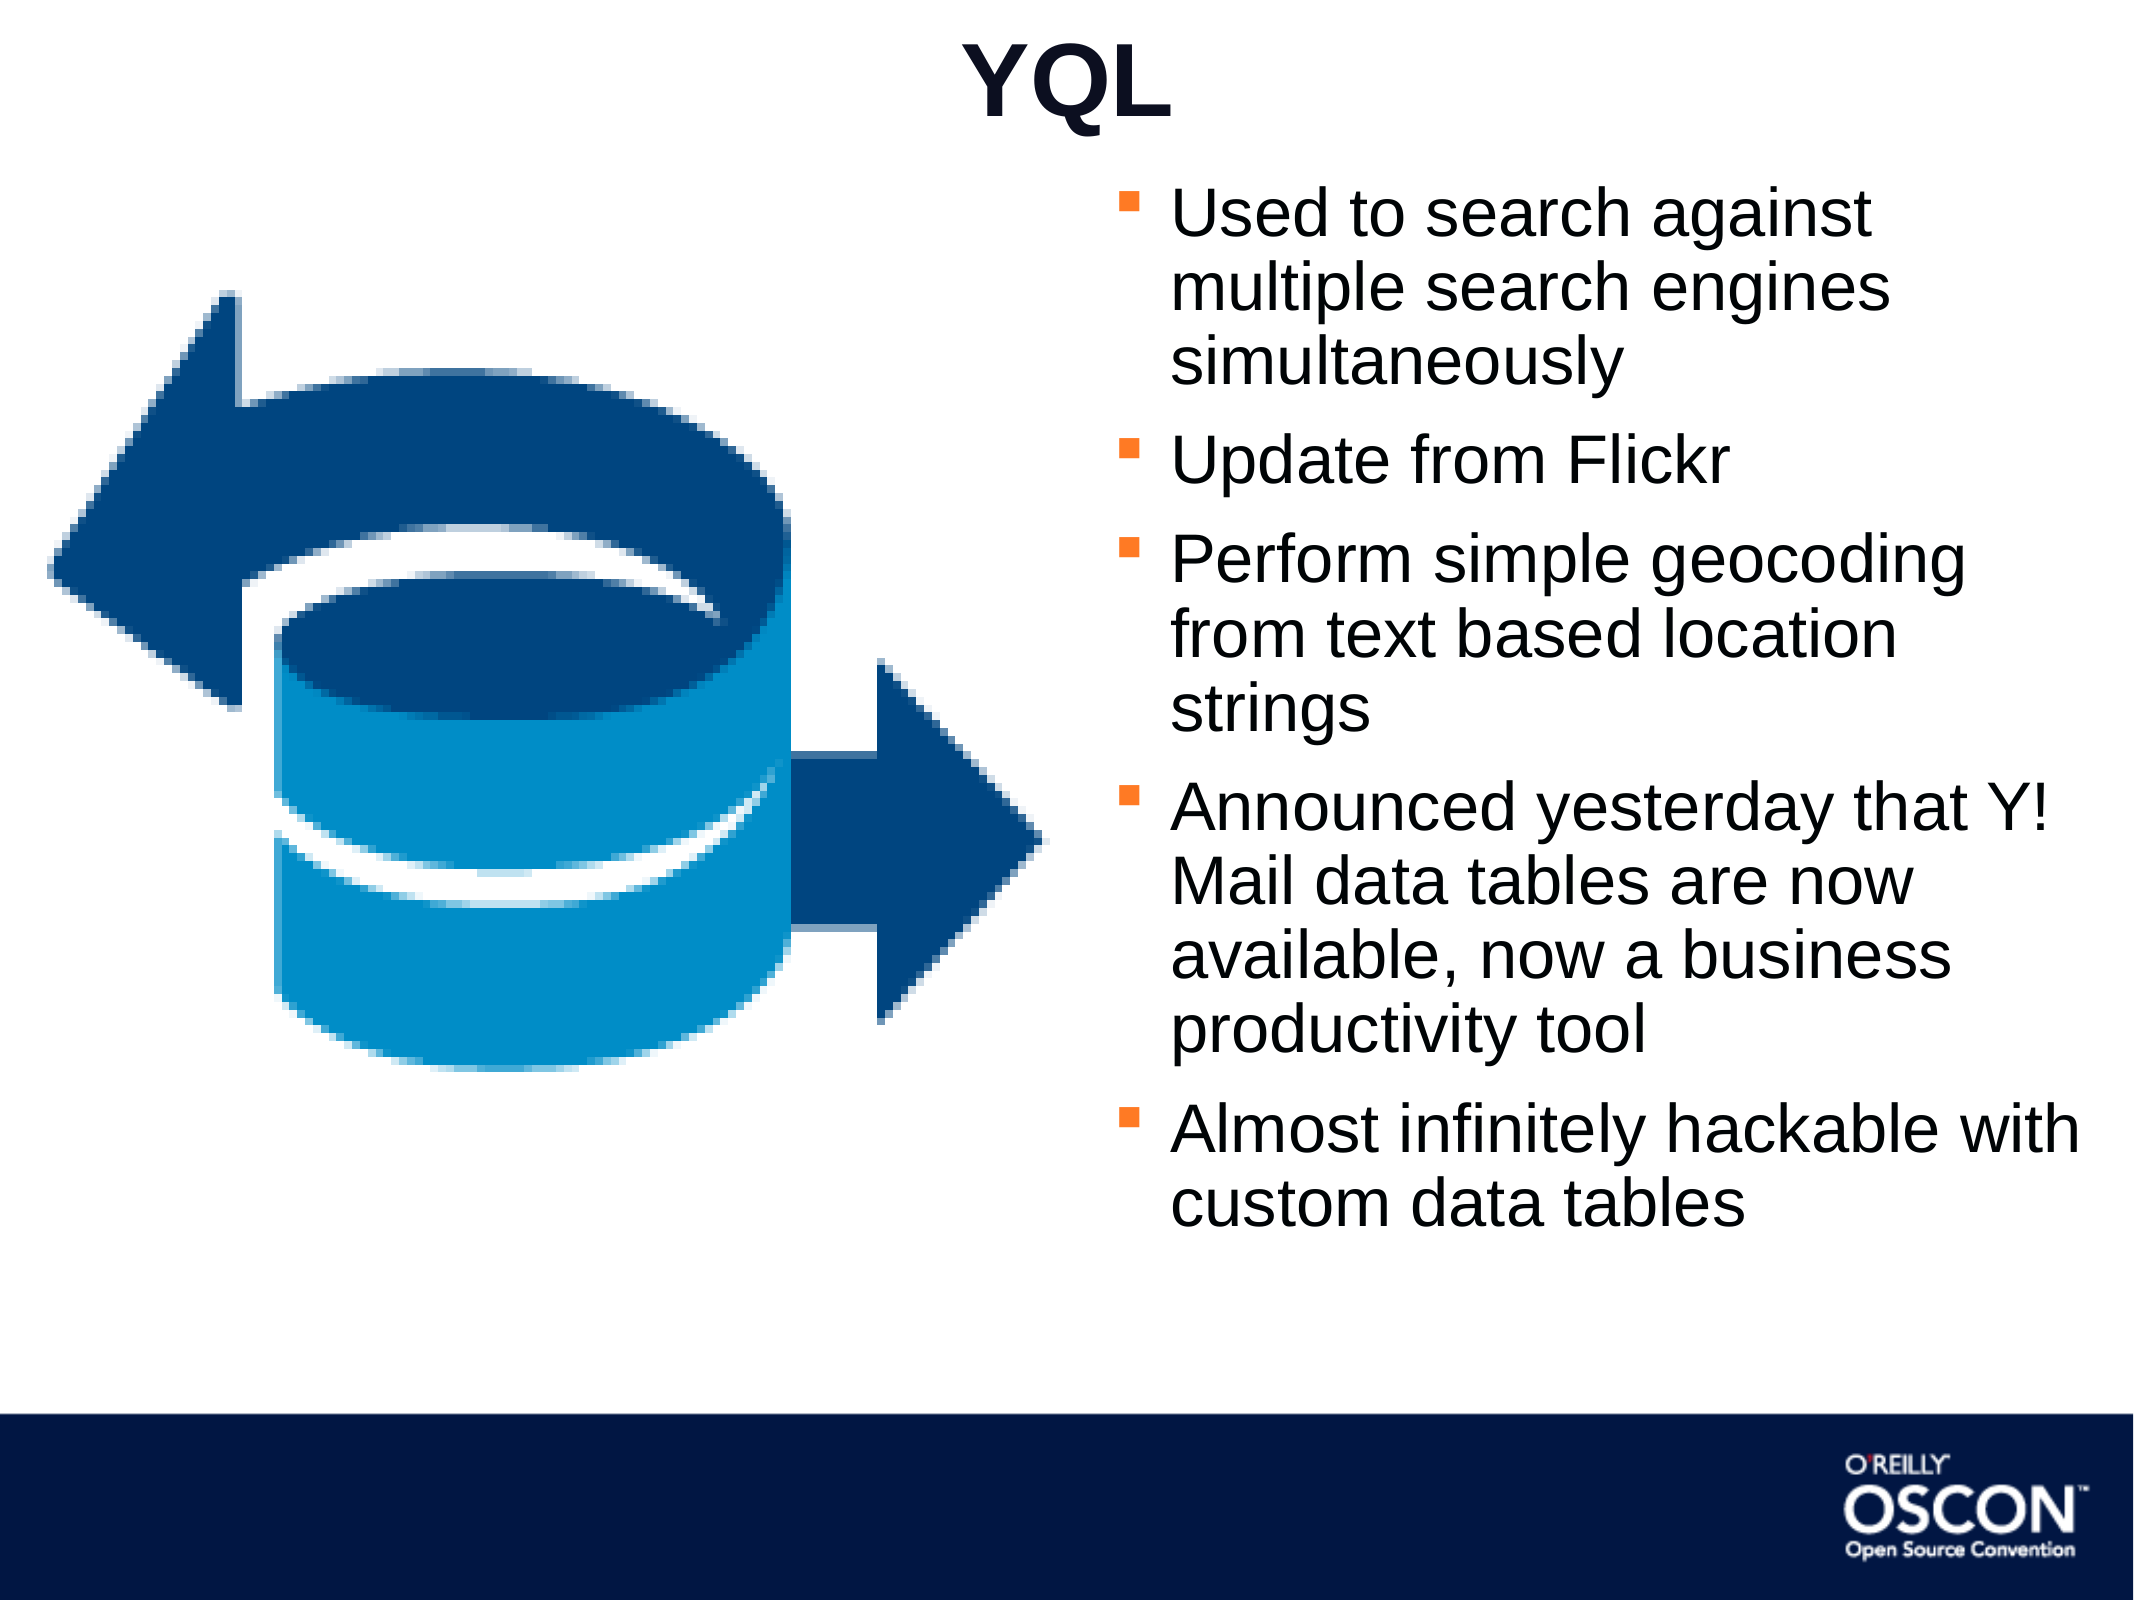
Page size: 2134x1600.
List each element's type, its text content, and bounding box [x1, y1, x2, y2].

list Used to search against multiple search engines simultaneously Update from Flickr Perform simple geocoding from text based location strings Announced yesterday that Y! Mail data tables are now available, now a business productivity tool Almost infinitely hackable with custom data tables [1099, 168, 2101, 1250]
title YQL [41, 0, 2094, 152]
picture [0, 0, 2134, 1600]
